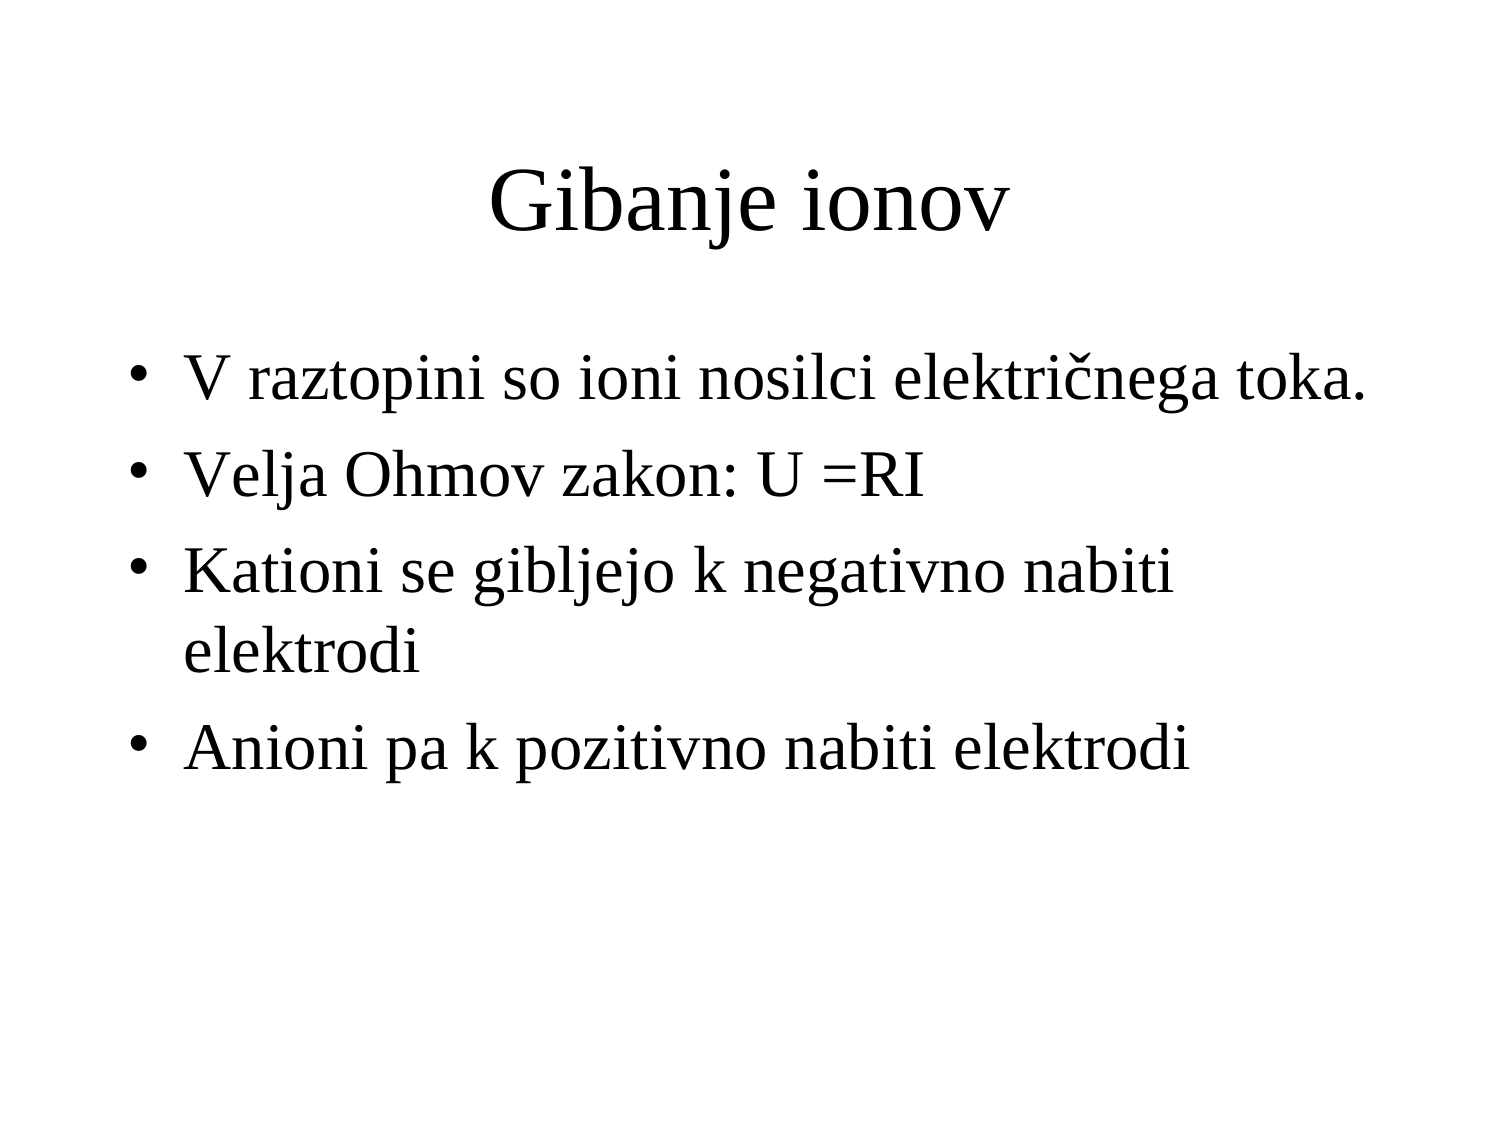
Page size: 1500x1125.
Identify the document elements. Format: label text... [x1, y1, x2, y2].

list V raztopini so ioni nosilci električnega toka. Velja Ohmov zakon: U =RI Kationi se gibljejo k negativno nabiti elektrodi Anioni pa k pozitivno nabiti elektrodi [112, 324, 1388, 1001]
title Gibanje ionov [112, 99, 1388, 288]
